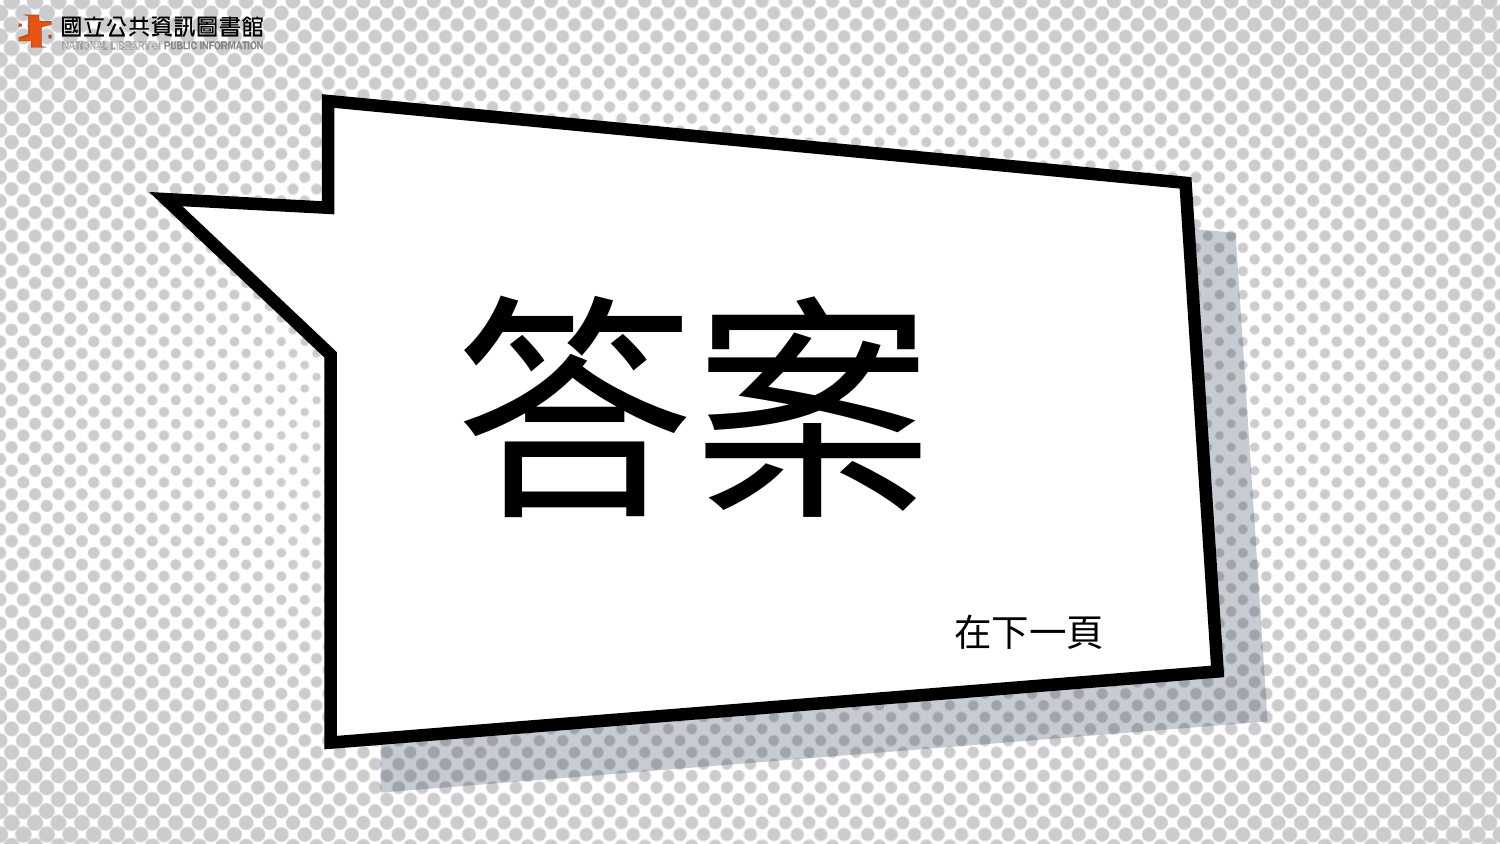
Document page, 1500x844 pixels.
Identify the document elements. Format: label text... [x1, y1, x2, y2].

picture [17, 13, 264, 50]
text_box 答案 在下一頁 [439, 243, 1146, 378]
